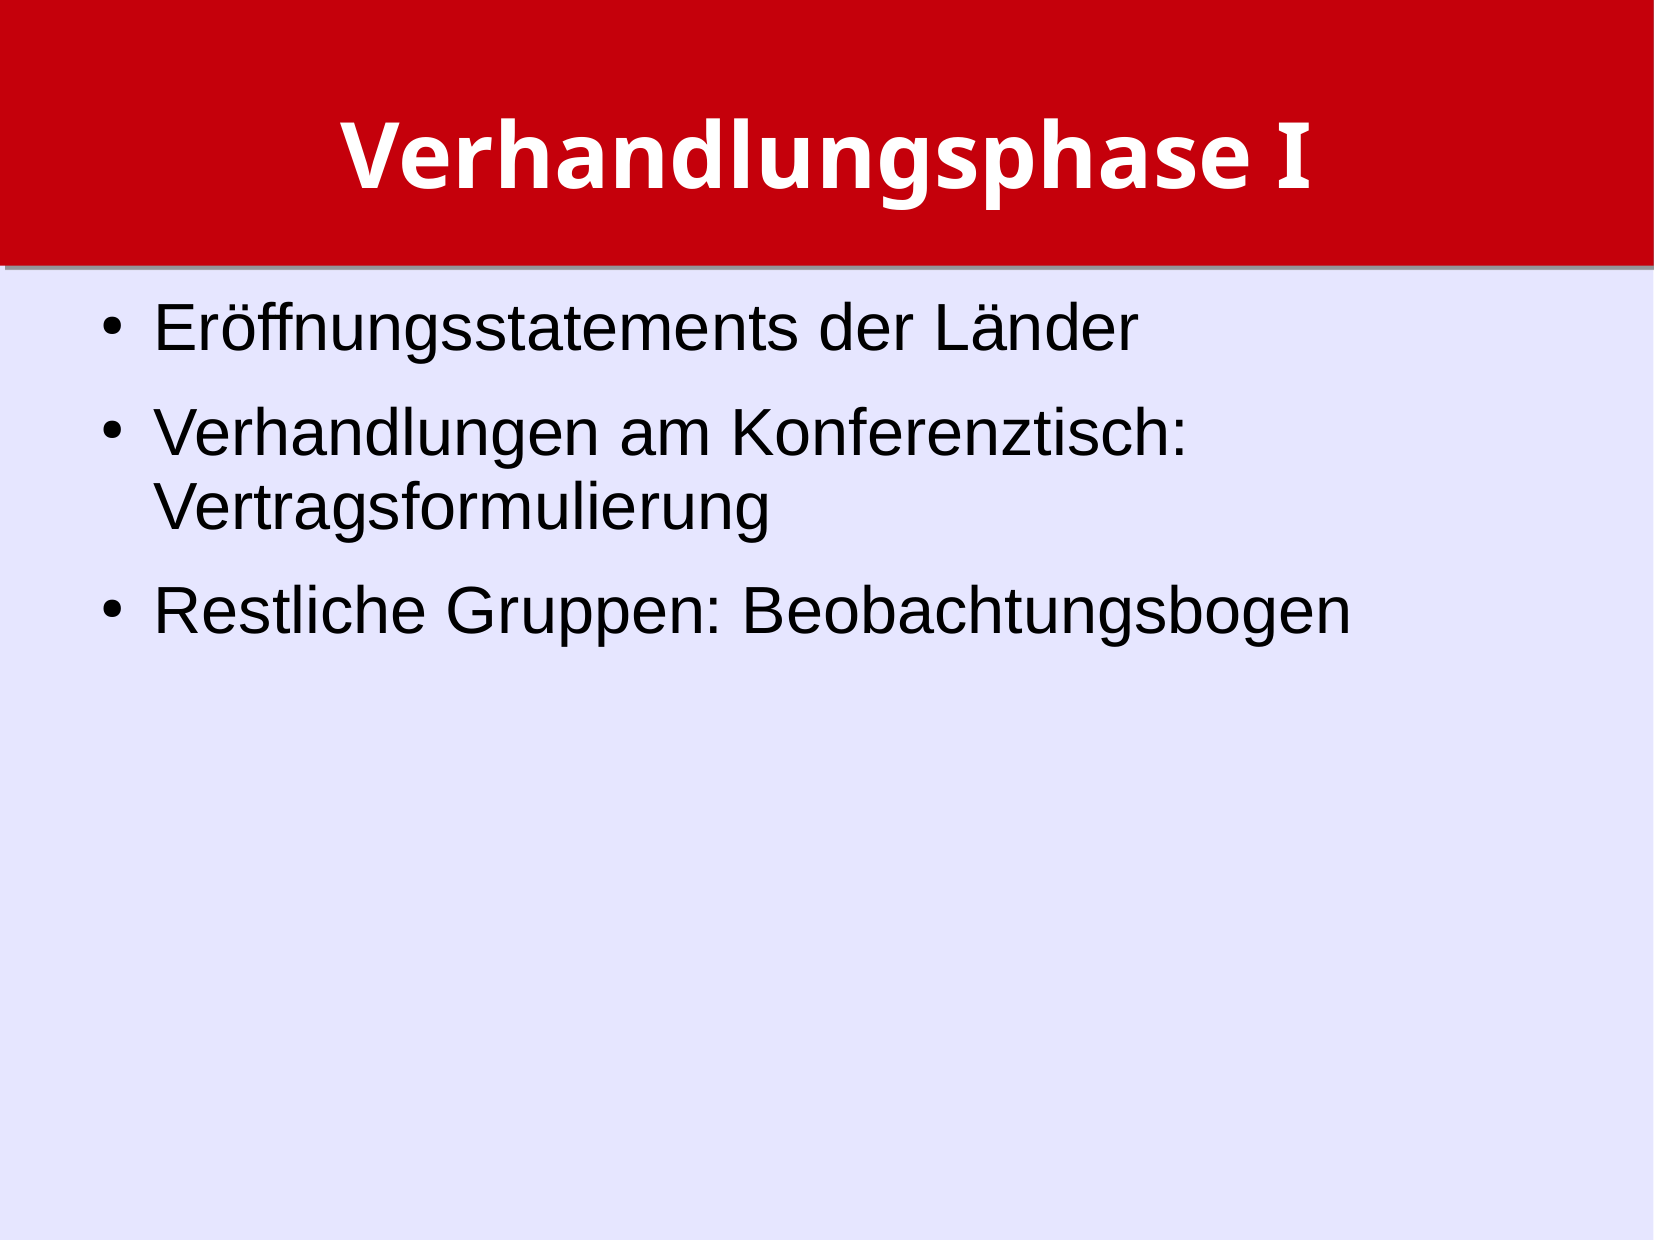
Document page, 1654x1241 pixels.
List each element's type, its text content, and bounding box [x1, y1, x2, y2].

title Verhandlungsphase I [82, 56, 1571, 250]
list Eröffnungsstatements der Länder Verhandlungen am Konferenztisch: Vertragsformulierung Restliche Gruppen: Beobachtungsbogen [82, 290, 1571, 1109]
